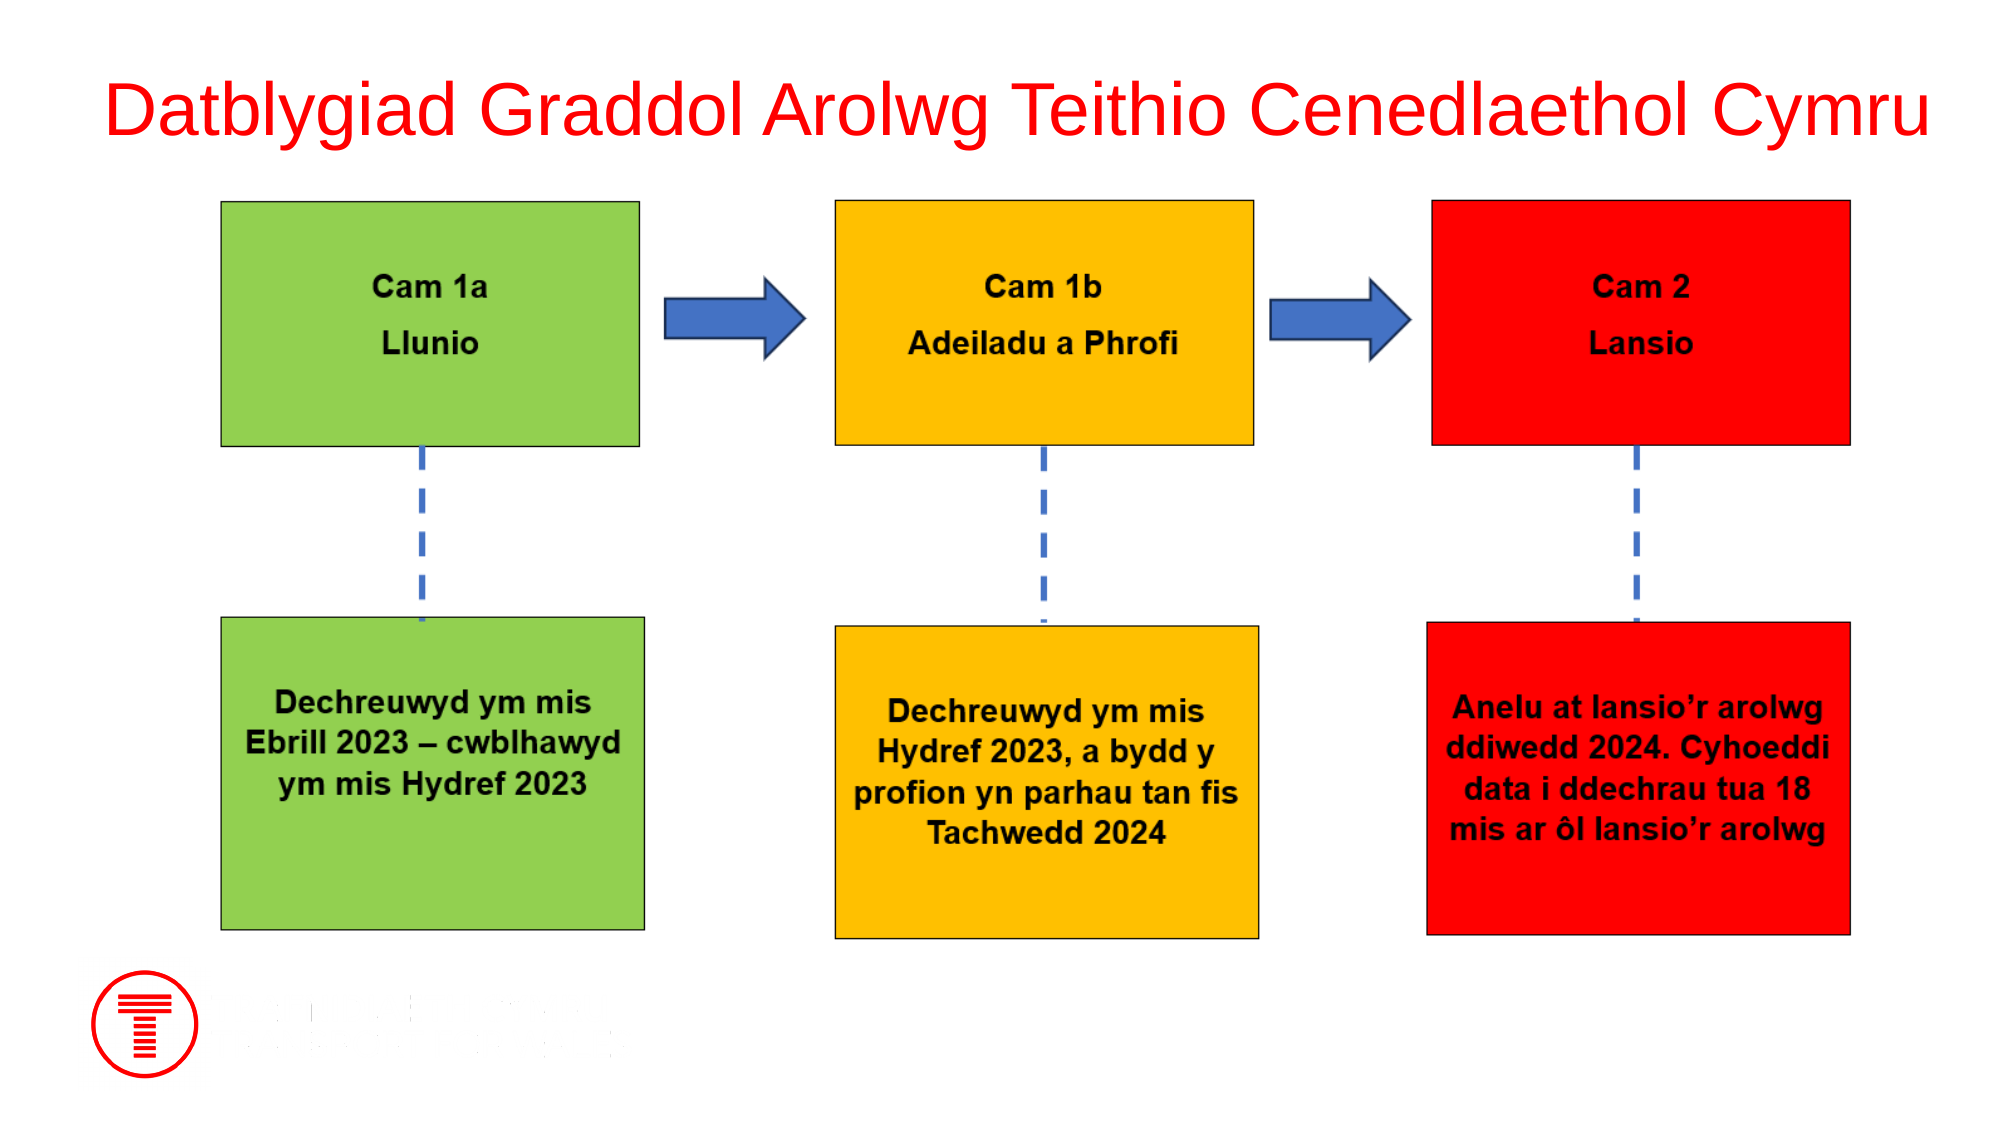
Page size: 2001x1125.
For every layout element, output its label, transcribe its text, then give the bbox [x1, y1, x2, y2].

text_box Datblygiad Graddol Arolwg Teithio Cenedlaethol Cymru [68, 52, 1969, 159]
picture [193, 166, 1885, 967]
